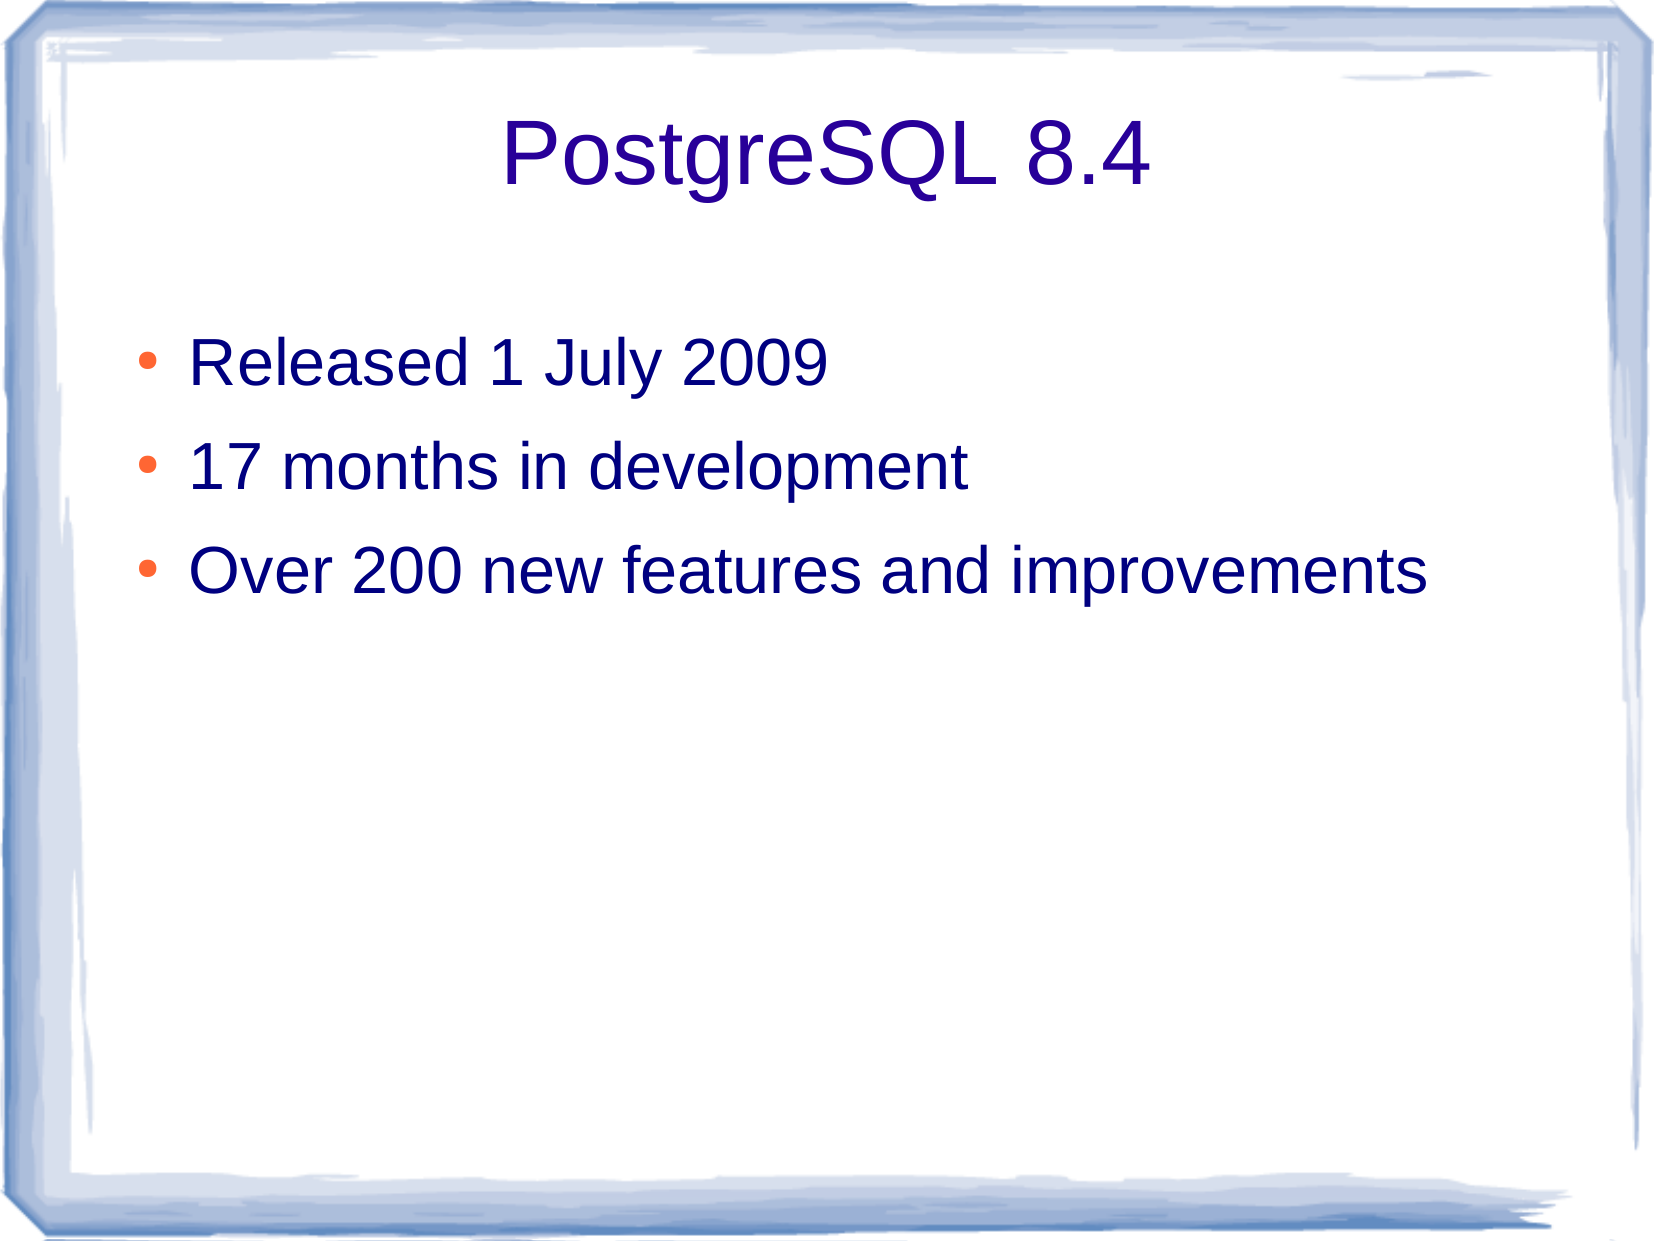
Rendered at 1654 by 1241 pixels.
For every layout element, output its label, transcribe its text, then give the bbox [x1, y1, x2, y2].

title PostgreSQL 8.4 [82, 56, 1571, 250]
list Released 1 July 2009 17 months in development Over 200 new features and improvements [118, 324, 1571, 990]
picture [0, 0, 1654, 1241]
